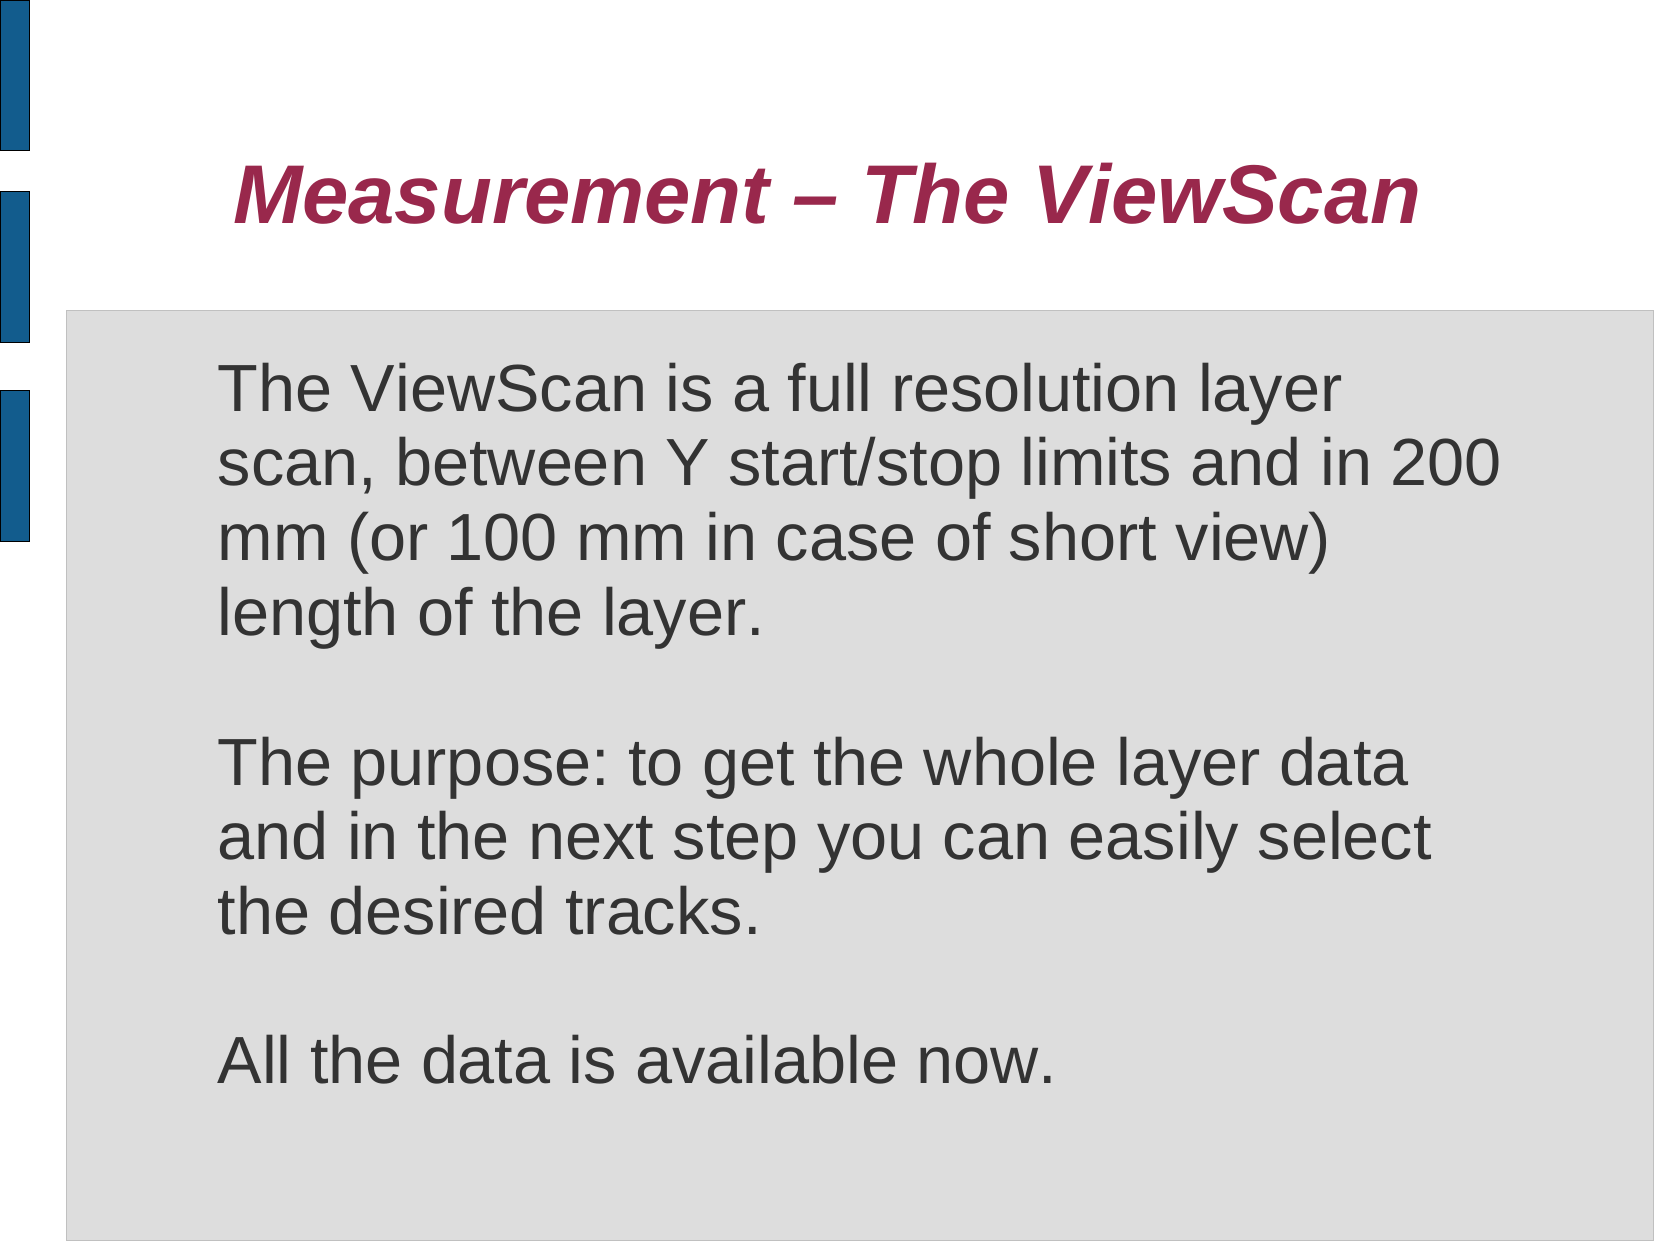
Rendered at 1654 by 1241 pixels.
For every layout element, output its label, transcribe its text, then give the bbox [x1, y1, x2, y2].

list The ViewScan is a full resolution layer scan, between Y start/stop limits and in 200 mm (or 100 mm in case of short view) length of the layer. The purpose: to get the whole layer data and in the next step you can easily select the desired tracks. All the data is available now. [134, 350, 1516, 1133]
title Measurement – The ViewScan [121, 91, 1534, 299]
